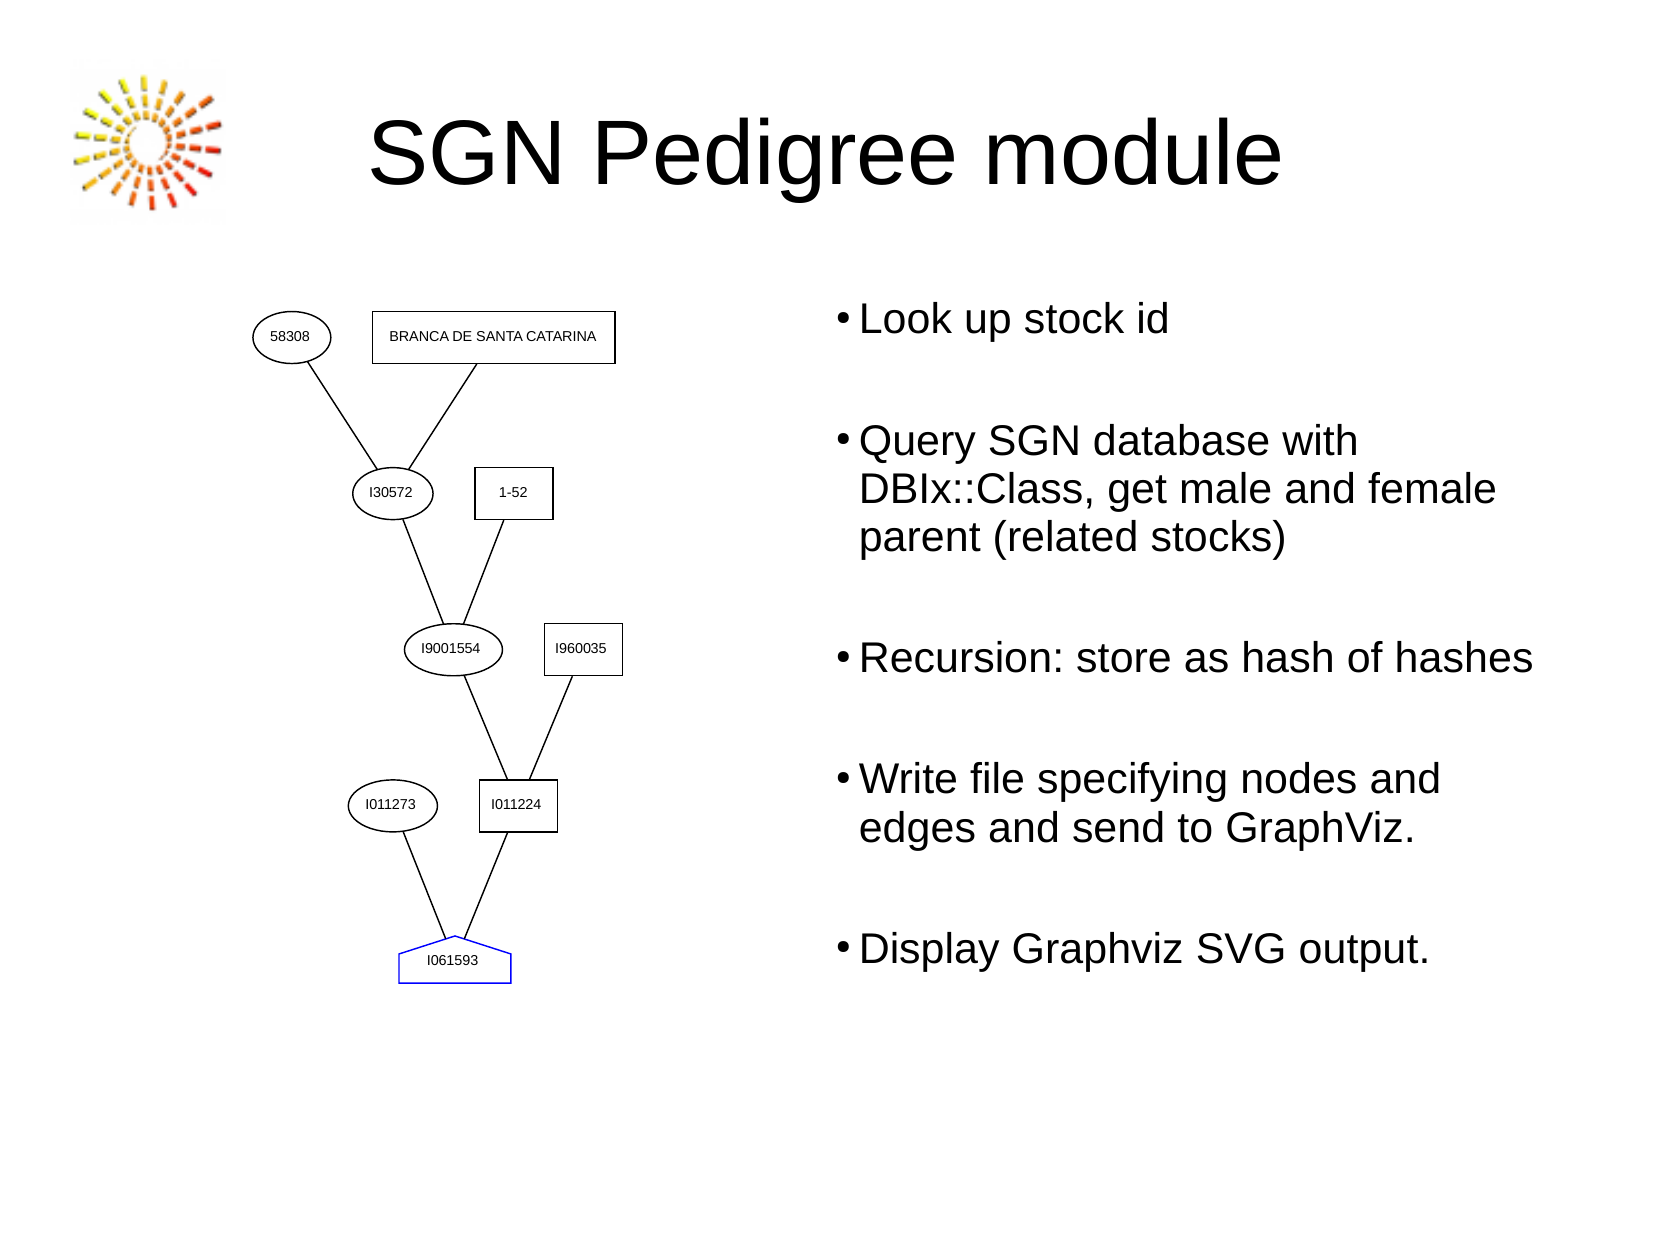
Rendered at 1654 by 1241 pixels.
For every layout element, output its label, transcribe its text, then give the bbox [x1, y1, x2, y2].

picture [70, 59, 226, 226]
picture [231, 290, 644, 1010]
list Look up stock id Query SGN database with DBIx::Class, get male and female parent (related stocks) Recursion: store as hash of hashes Write file specifying nodes and edges and send to GraphViz. Display Graphviz SVG output. [828, 294, 1539, 1005]
title SGN Pedigree module [82, 49, 1571, 257]
